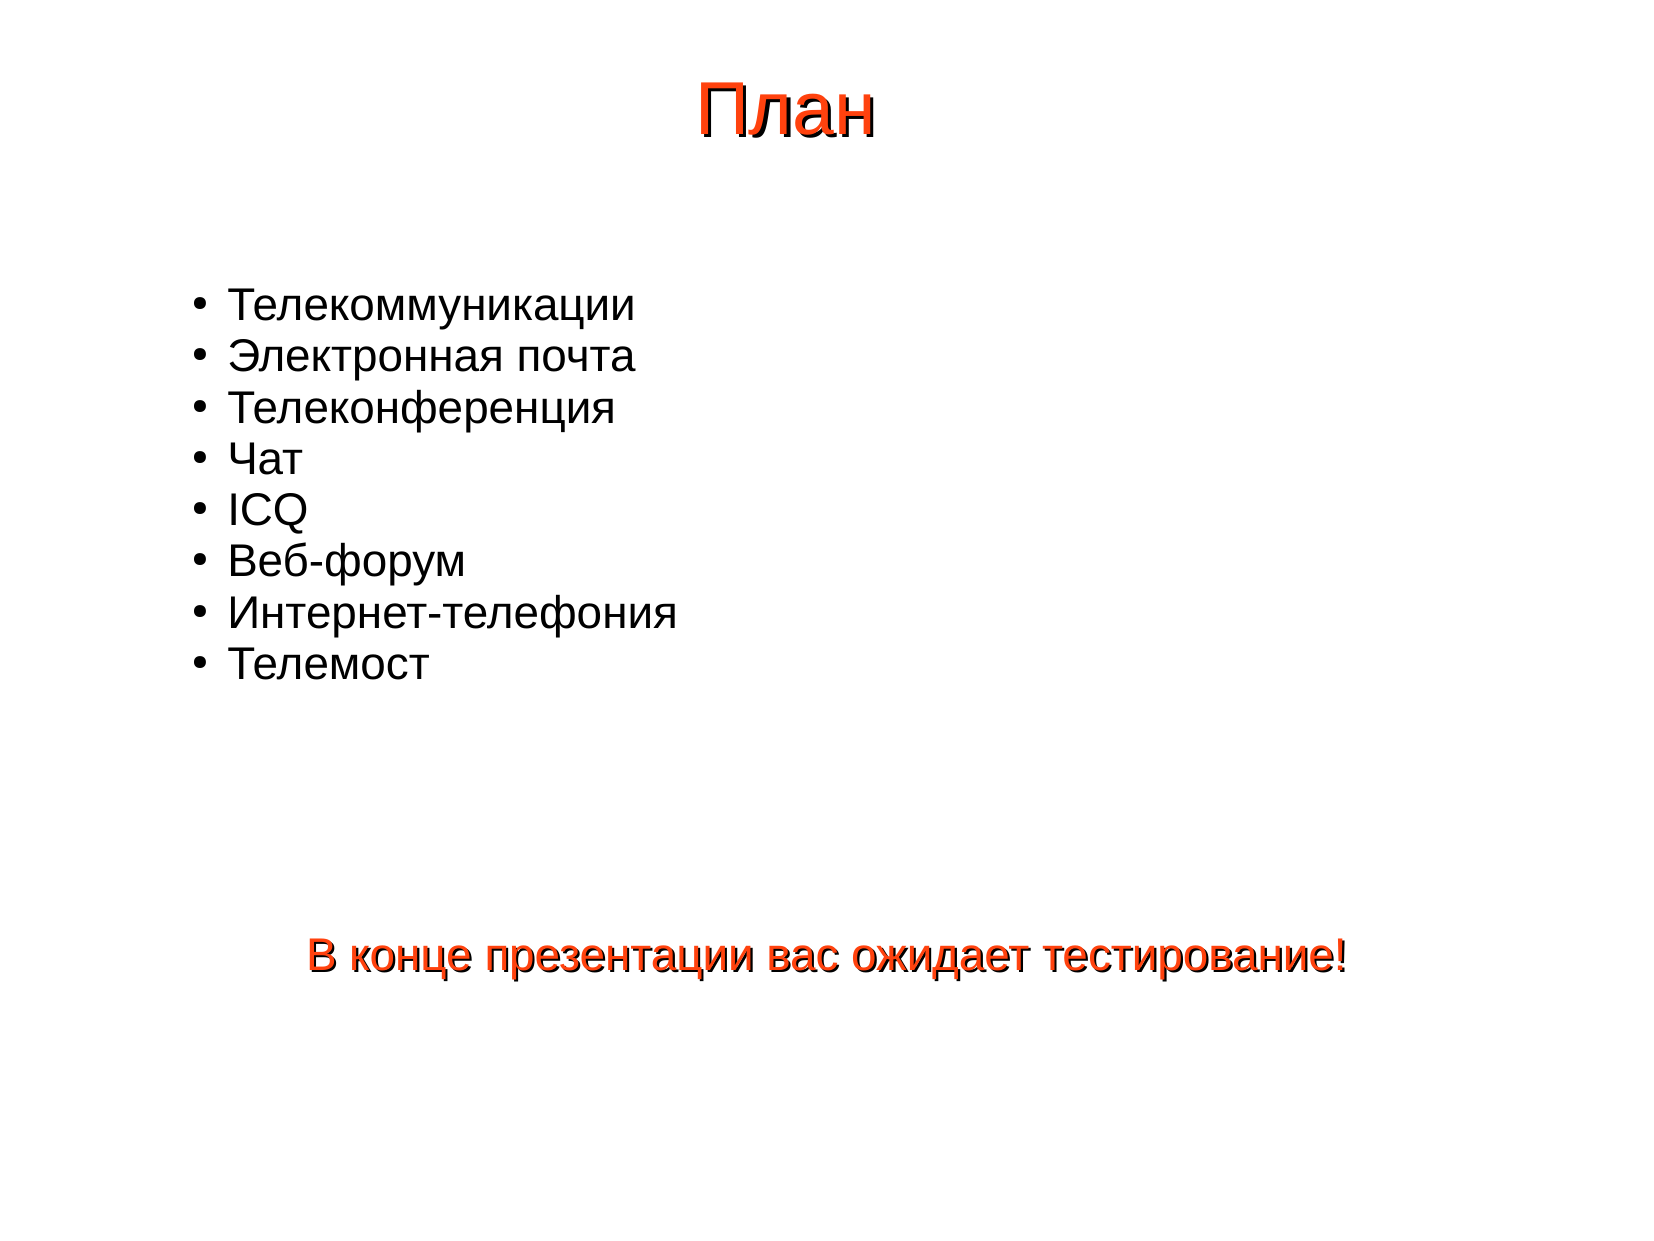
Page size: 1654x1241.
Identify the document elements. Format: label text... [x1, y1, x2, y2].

text_box В конце презентации вас ожидает тестирование! [141, 921, 1512, 988]
text_box План [507, 59, 1063, 158]
text_box Телекоммуникации Электронная почта Телеконференция Чат ICQ Веб-форум Интернет-телефония Телемост [177, 271, 1548, 695]
